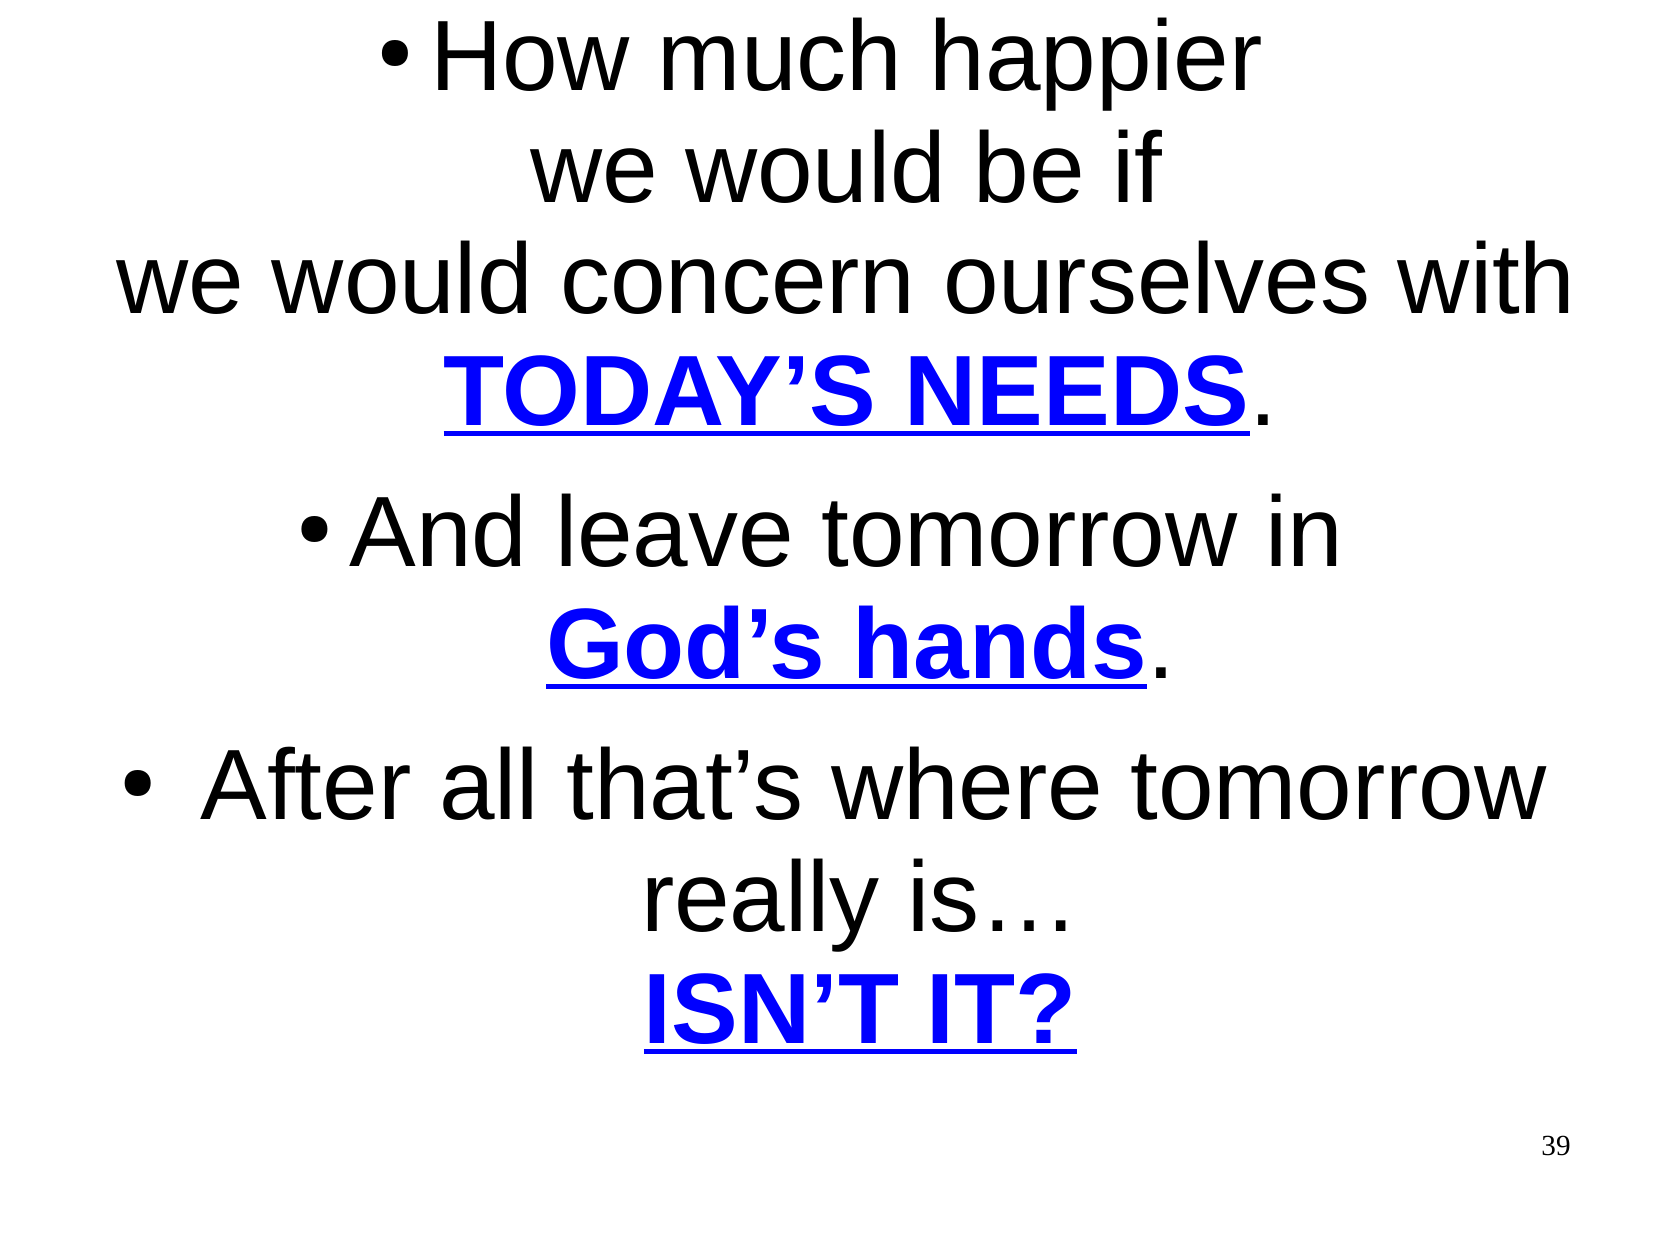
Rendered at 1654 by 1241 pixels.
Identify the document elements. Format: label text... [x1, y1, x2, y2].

list How much happier we would be if we would concern ourselves with TODAY’S NEEDS. And leave tomorrow in God’s hands. After all that’s where tomorrow really is… ISN’T IT? [0, 0, 1651, 1238]
